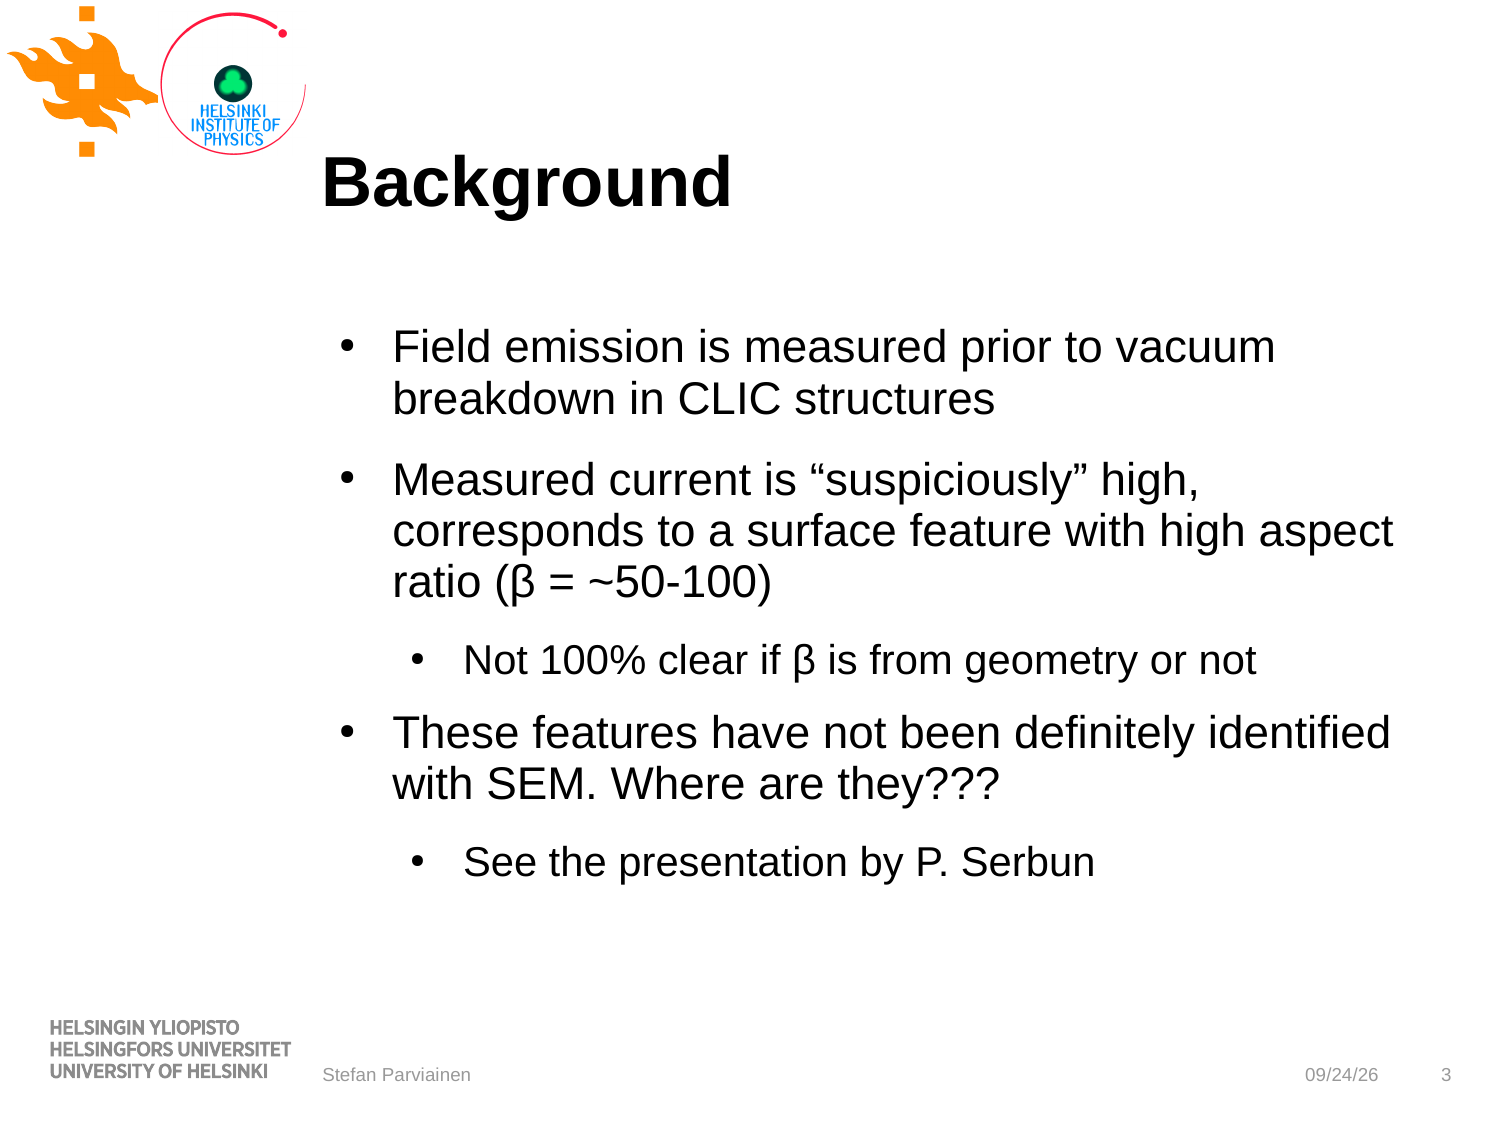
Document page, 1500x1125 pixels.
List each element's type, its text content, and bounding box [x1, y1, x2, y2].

list Field emission is measured prior to vacuum breakdown in CLIC structures Measured current is “suspiciously” high, corresponds to a surface feature with high aspect ratio (β = ~50-100) Not 100% clear if β is from geometry or not These features have not been definitely identified with SEM. Where are they??? See the presentation by P. Serbun [321, 321, 1447, 974]
title Background [321, 87, 1447, 276]
picture [32, 1001, 309, 1096]
picture [0, 0, 307, 171]
